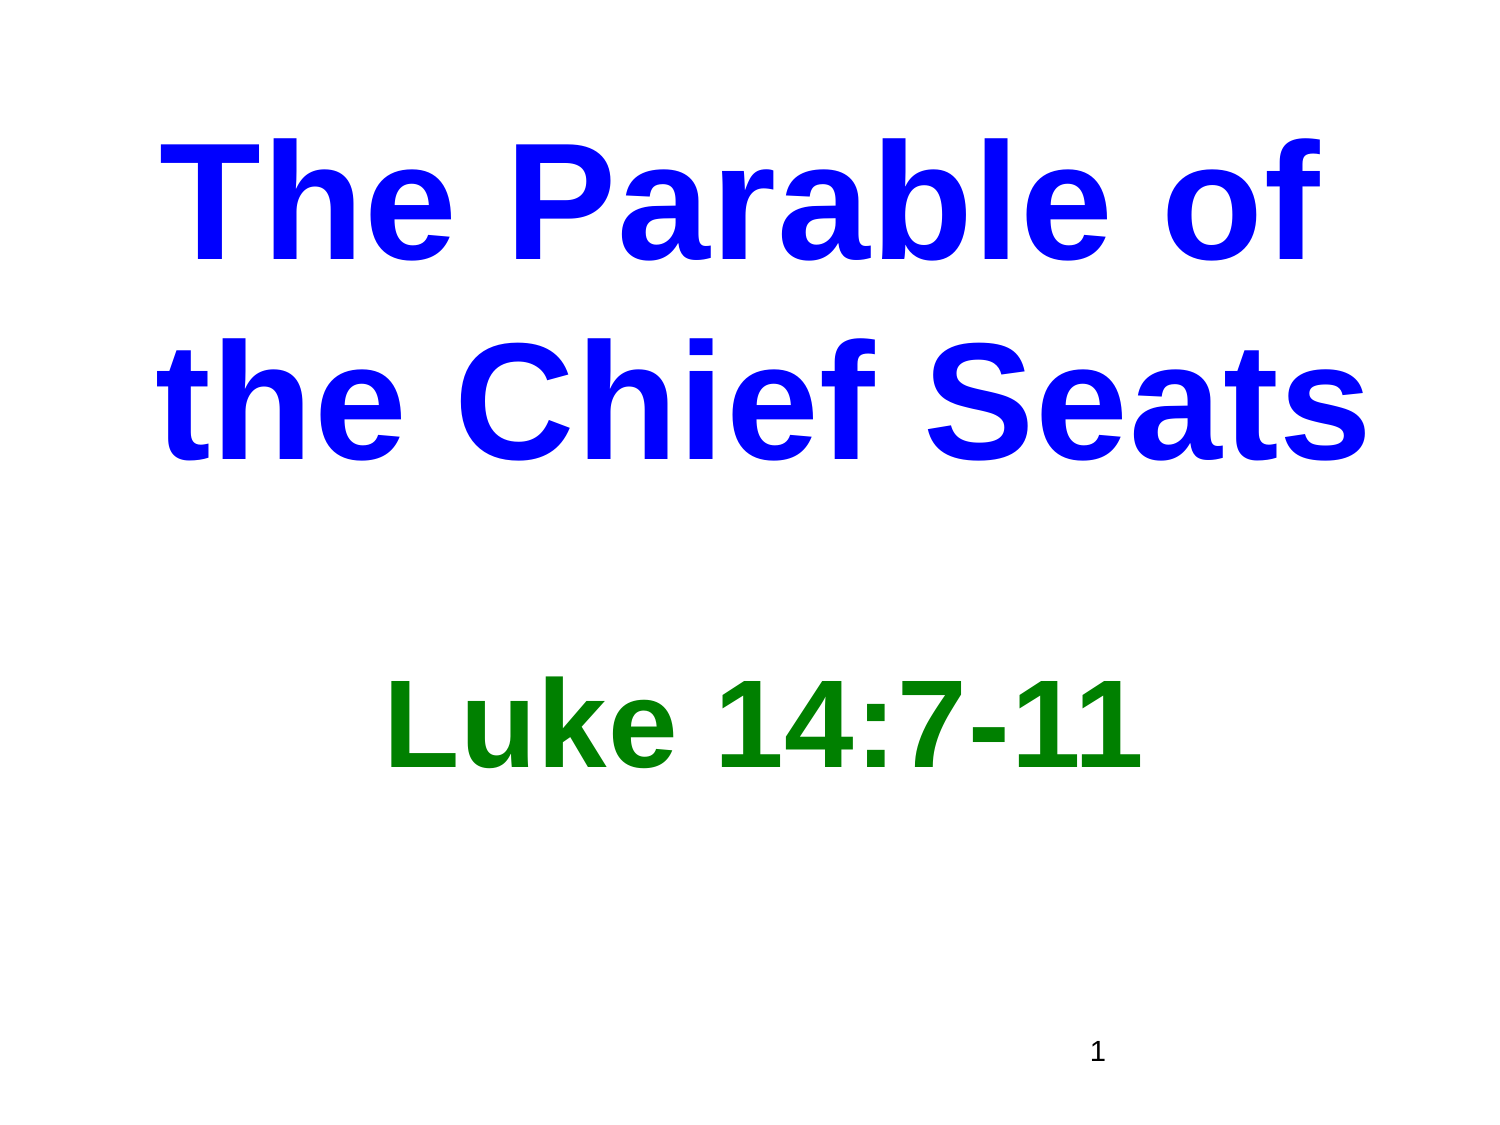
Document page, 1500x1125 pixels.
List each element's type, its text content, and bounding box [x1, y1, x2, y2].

title The Parable of the Chief Seats Luke 14:7-11 [30, 45, 1500, 991]
slide_number <number> [1074, 1024, 1425, 1103]
